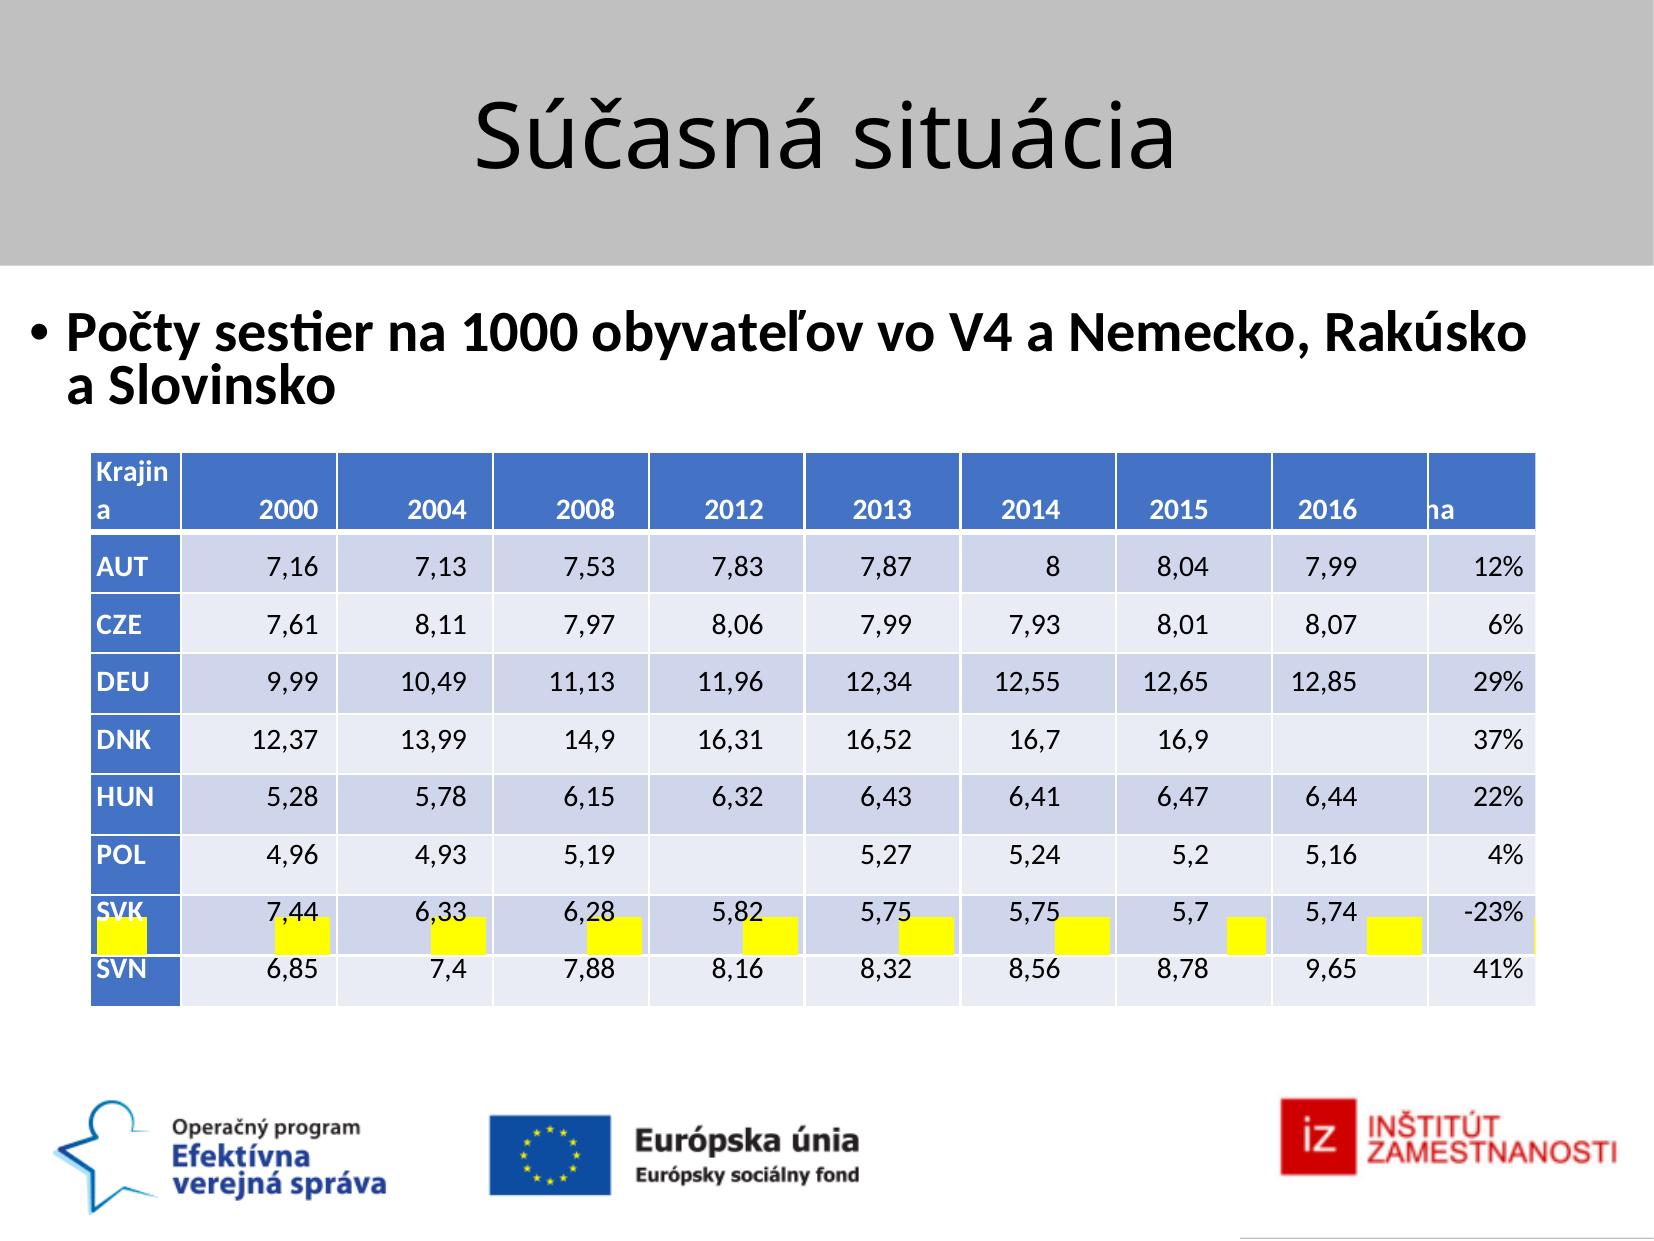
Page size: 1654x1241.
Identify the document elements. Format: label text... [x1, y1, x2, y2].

list • Počty sestier na 1000 obyvateľov vo V4 a Nemecko, Rakúsko a Slovinsko [29, 295, 1533, 1077]
title Súčasná situácia [88, 29, 1565, 237]
picture [1240, 1033, 1654, 1241]
picture [29, 1077, 886, 1241]
picture [86, 442, 1536, 1006]
